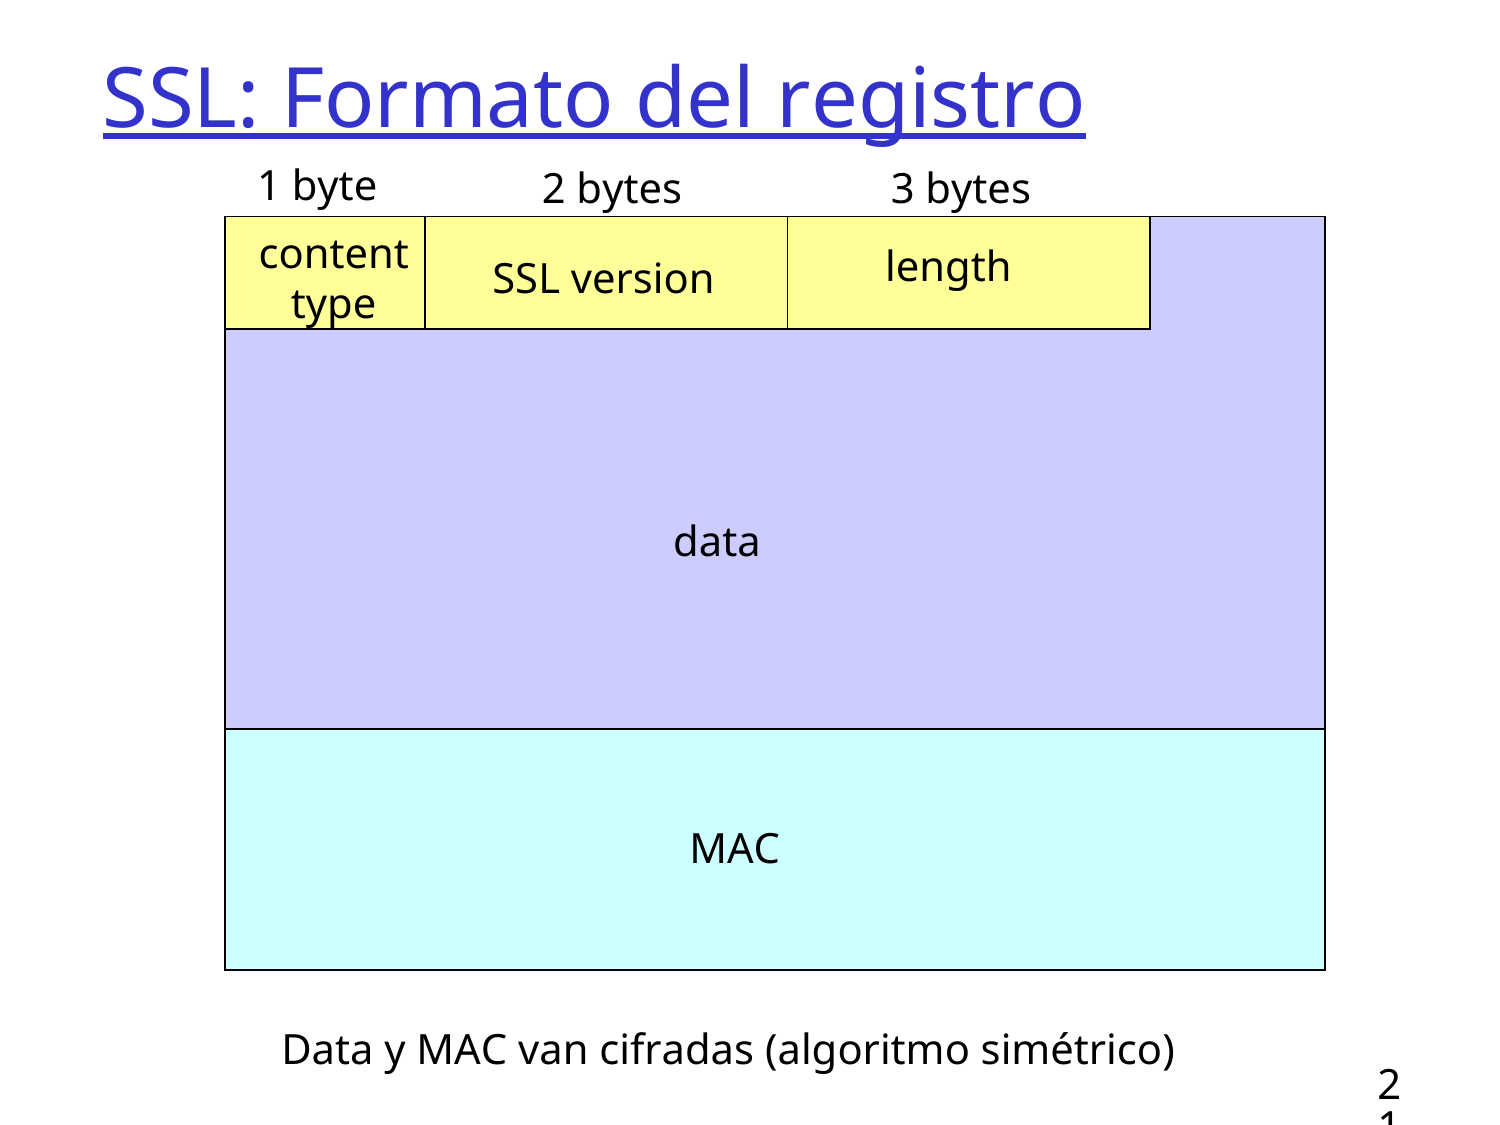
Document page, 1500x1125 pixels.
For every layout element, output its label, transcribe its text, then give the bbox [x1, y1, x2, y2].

text_box content type [243, 219, 424, 335]
text_box MAC [674, 814, 796, 881]
text_box length [870, 232, 1027, 298]
text_box [224, 216, 1325, 970]
text_box data [658, 507, 776, 573]
text_box 1 byte [242, 151, 393, 218]
title SSL: Formato del registro [87, 0, 1363, 188]
text_box SSL version [477, 244, 730, 311]
text_box 2 bytes [527, 154, 698, 220]
text_box Data y MAC van cifradas (algoritmo simétrico) [266, 1015, 1191, 1081]
text_box 3 bytes [876, 154, 1047, 220]
